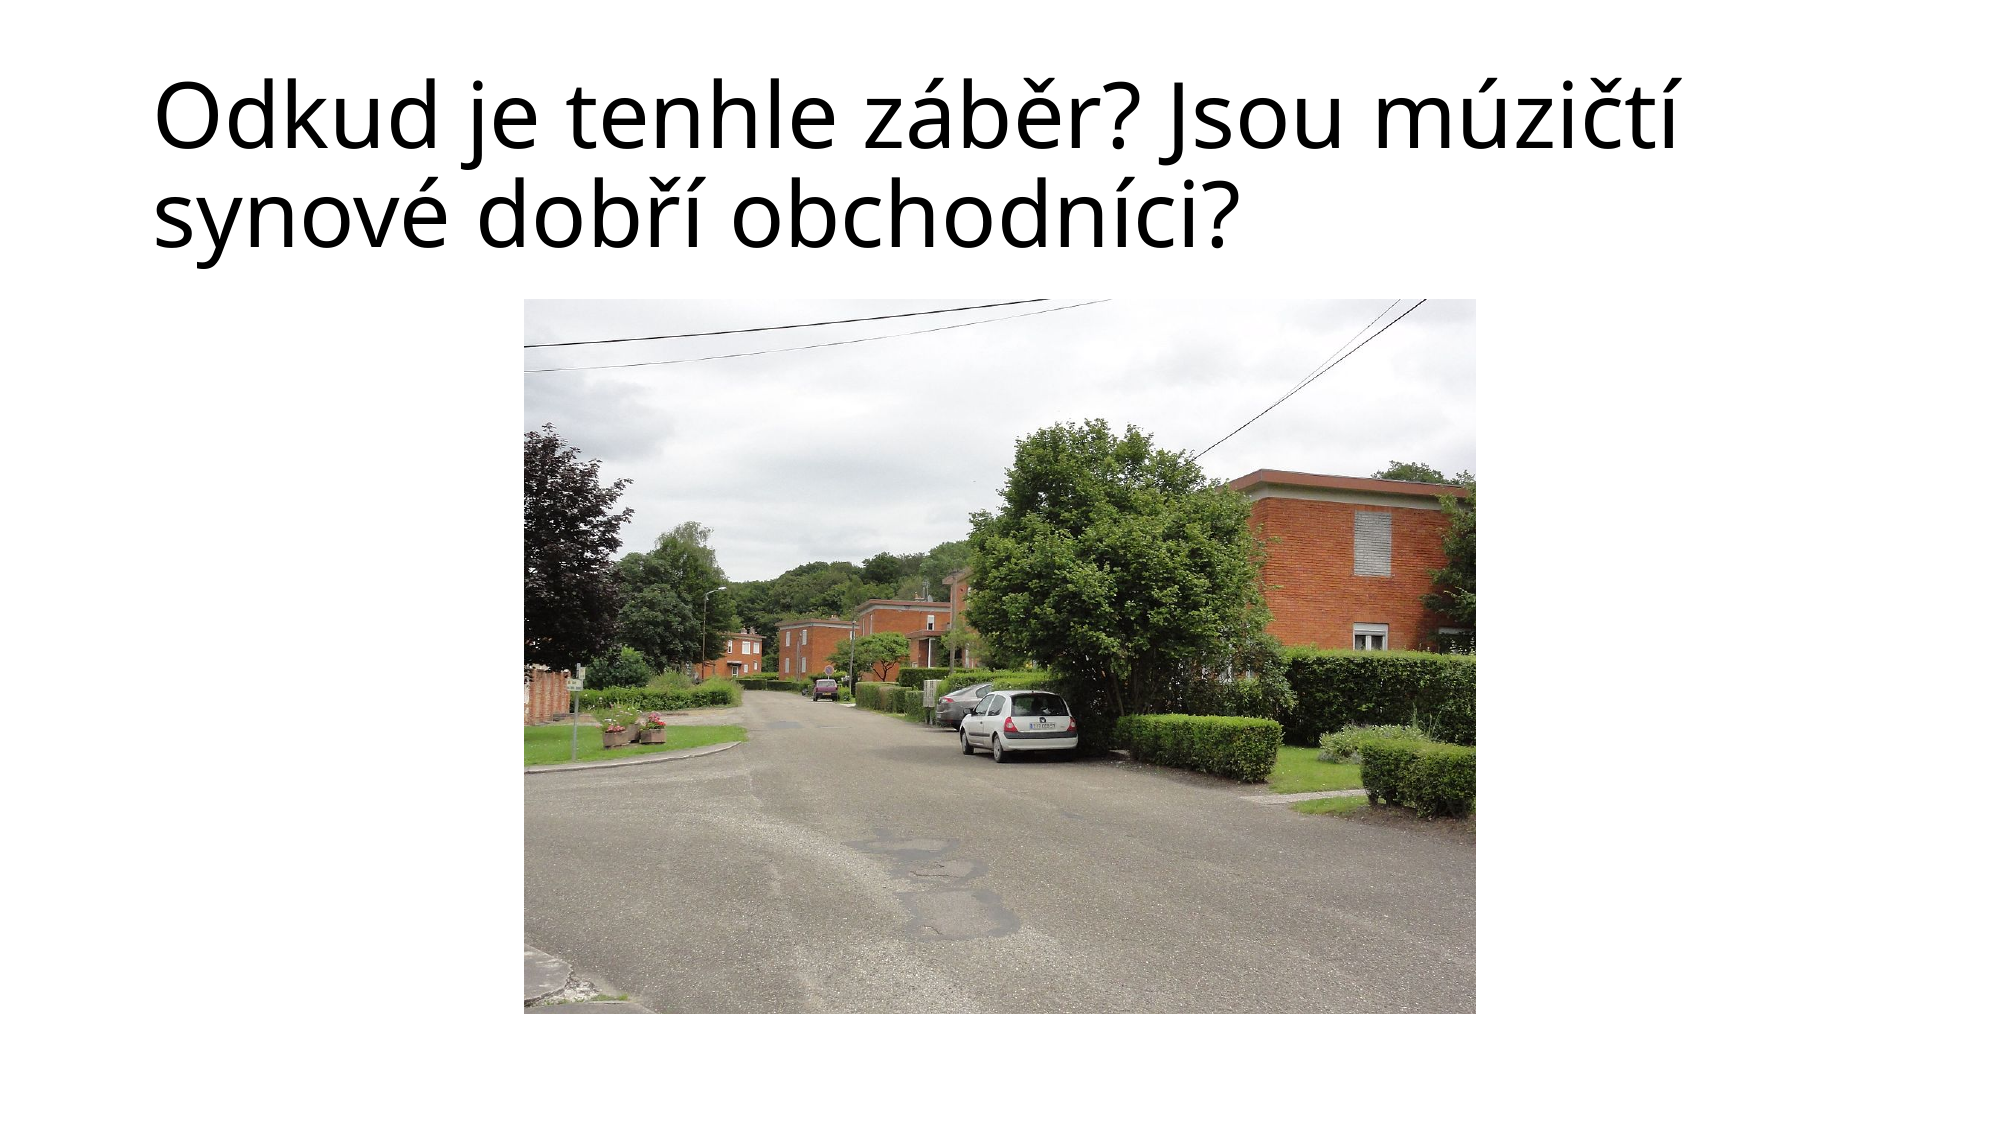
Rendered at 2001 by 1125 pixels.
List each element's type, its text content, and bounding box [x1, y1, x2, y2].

picture [524, 299, 1476, 1014]
title Odkud je tenhle záběr? Jsou múzičtí synové dobří obchodníci? [137, 59, 1863, 278]
